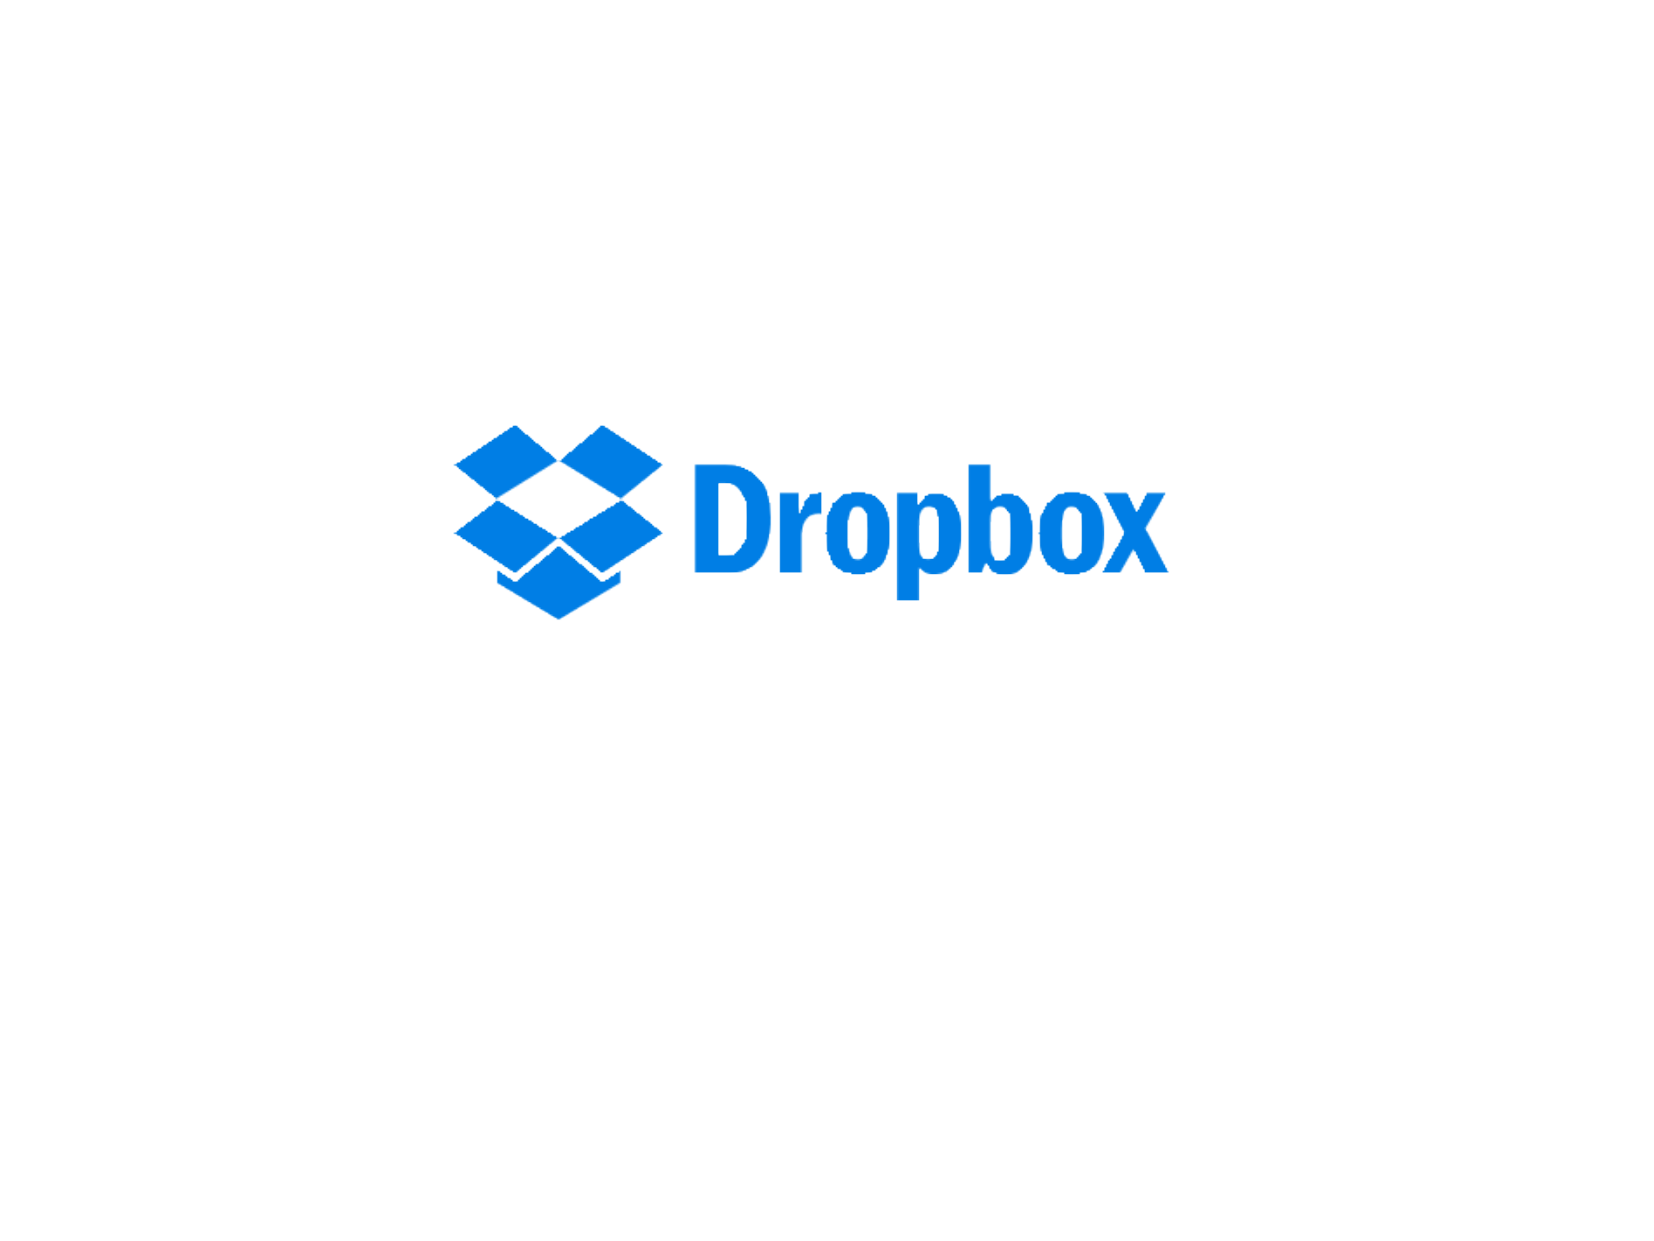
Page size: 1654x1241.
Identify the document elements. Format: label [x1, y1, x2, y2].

picture [356, 342, 1288, 699]
